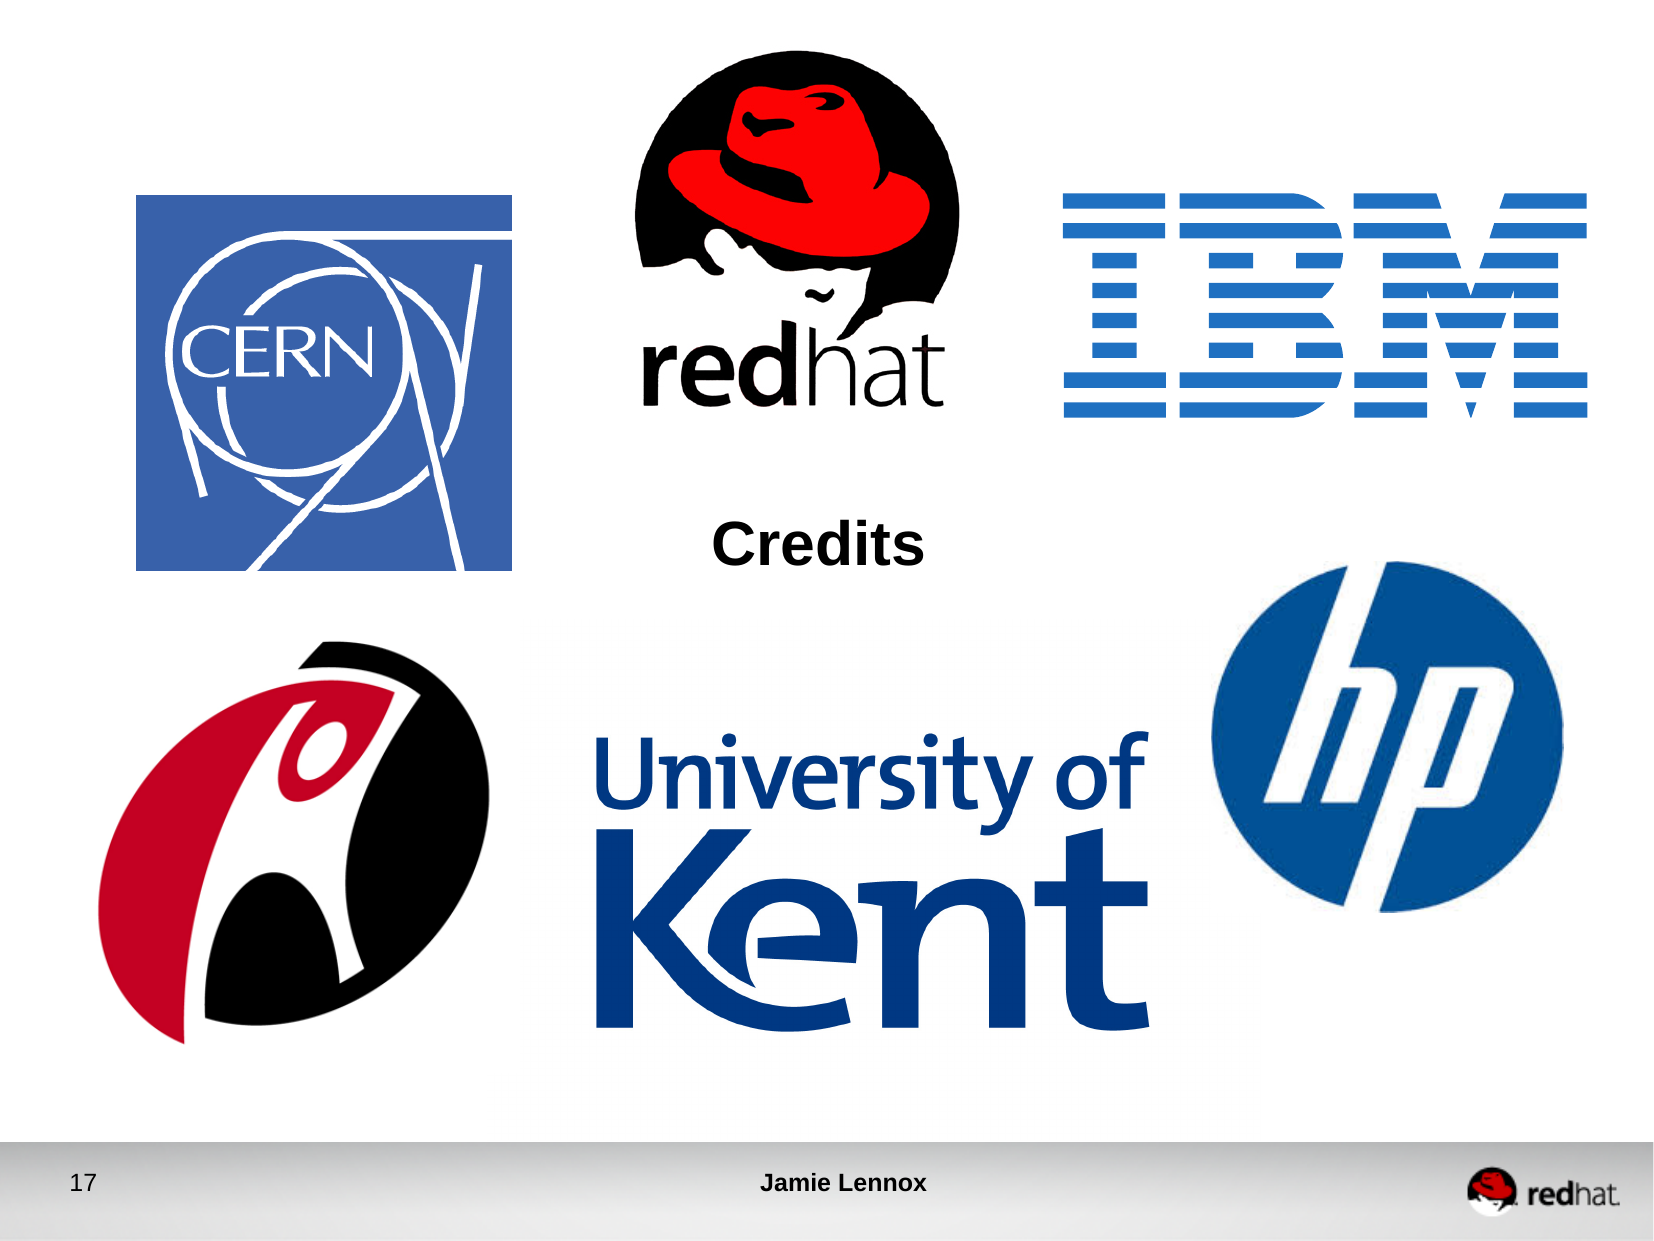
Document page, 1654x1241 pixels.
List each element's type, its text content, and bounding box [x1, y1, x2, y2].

picture [627, 45, 963, 413]
title Credits [75, 450, 1564, 638]
picture [0, 1142, 1654, 1241]
picture [1062, 192, 1588, 418]
picture [66, 619, 1564, 1141]
picture [136, 195, 512, 450]
